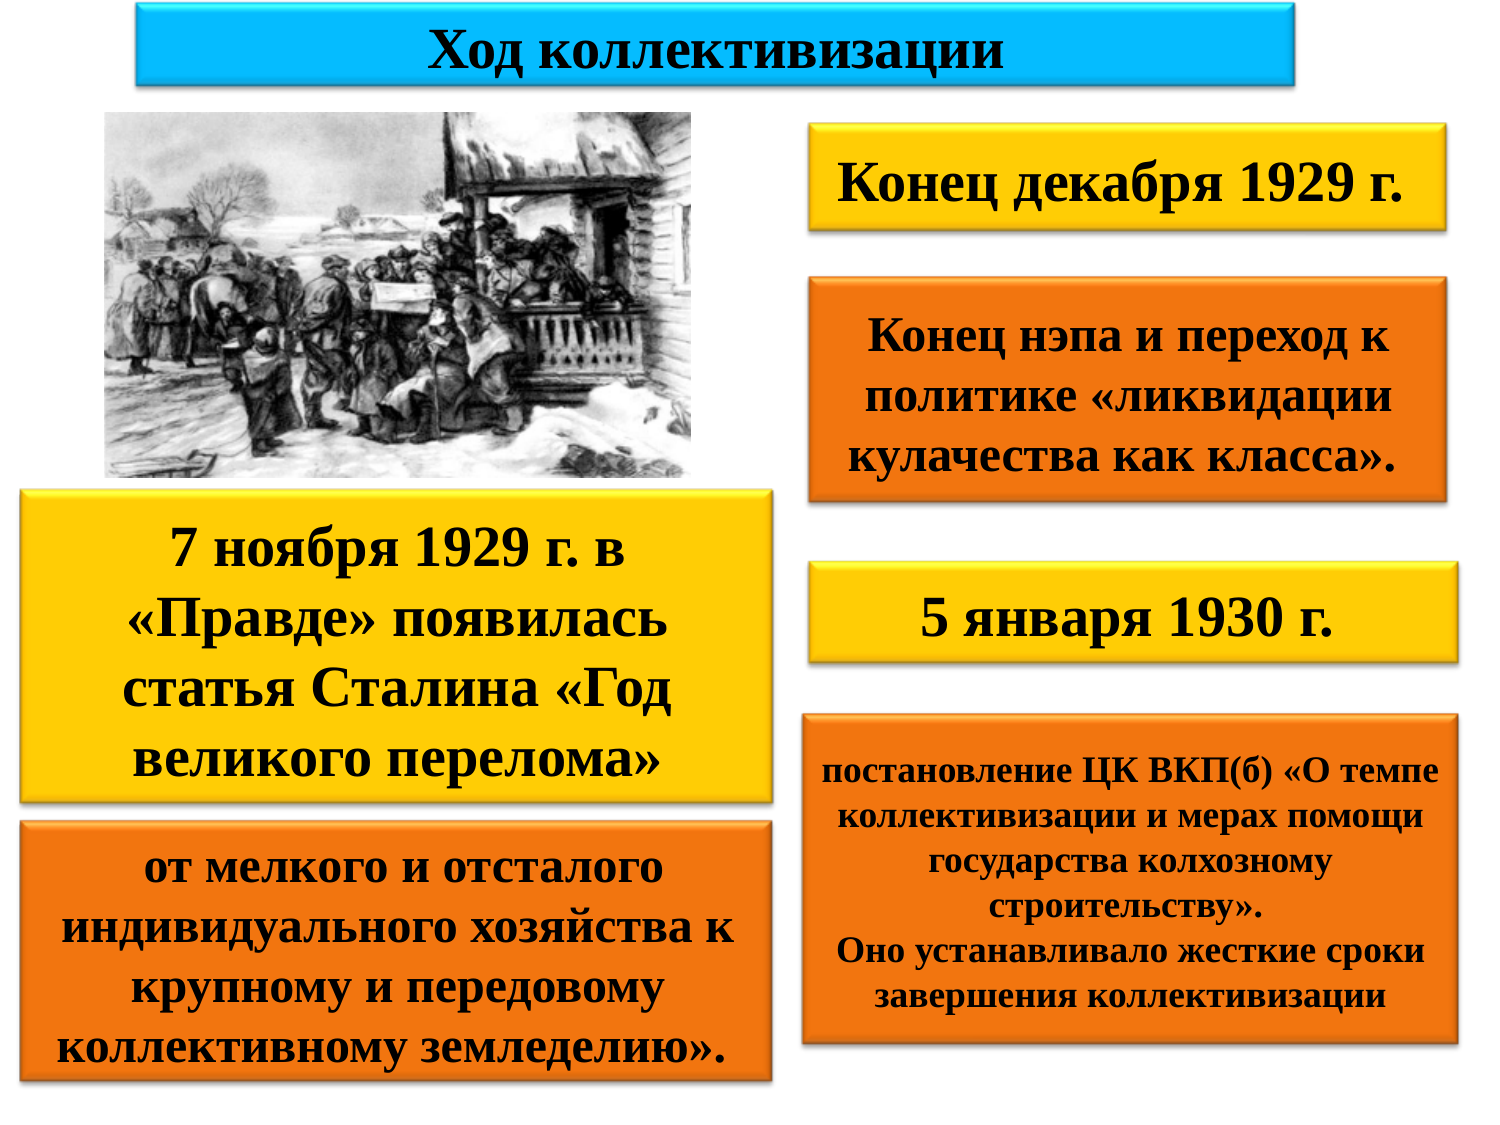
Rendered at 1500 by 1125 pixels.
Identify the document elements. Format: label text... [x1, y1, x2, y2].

picture [800, 272, 1456, 515]
text_box Конец нэпа и переход к политике «ликвидации кулачества как класса». [810, 278, 1447, 504]
text_box 7 ноября 1929 г. в «Правде» появилась статья Сталина «Год великого перелома» [22, 491, 773, 805]
text_box Конец декабря 1929 г. [810, 125, 1447, 232]
picture [800, 118, 1470, 244]
picture [800, 555, 1468, 676]
text_box постановление ЦК ВКП(б) «О темпе коллективизации и мерах помощи государства колхозному строительству». Оно устанавливало жесткие сроки завершения коллективизации [803, 716, 1459, 1045]
picture [104, 112, 691, 478]
text_box Ход коллективизации [137, 4, 1295, 87]
picture [12, 484, 785, 1094]
picture [127, 0, 1304, 99]
picture [789, 709, 1479, 1057]
text_box 5 января 1930 г. [810, 562, 1459, 665]
text_box от мелкого и отсталого индивидуального хозяйства к крупному и передовому коллективному земледелию». [22, 822, 773, 1083]
